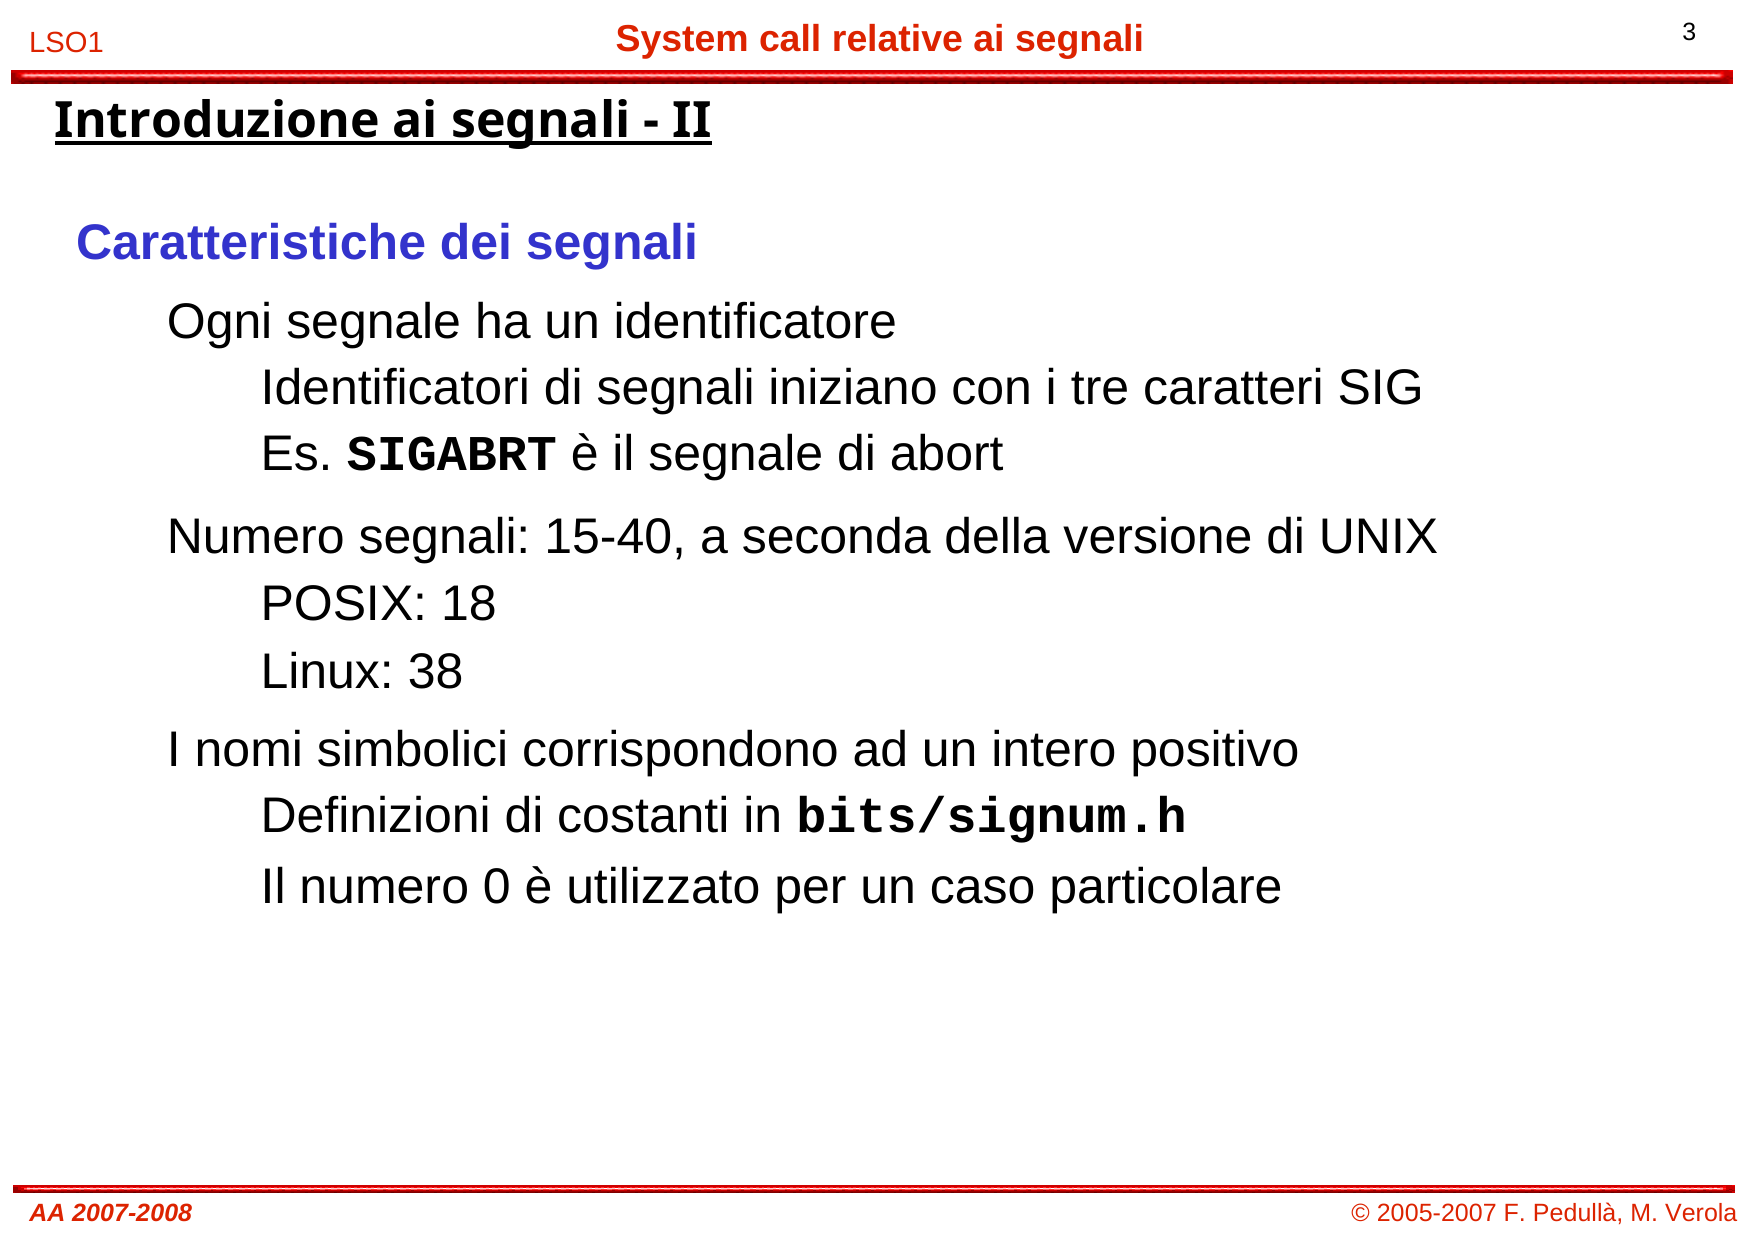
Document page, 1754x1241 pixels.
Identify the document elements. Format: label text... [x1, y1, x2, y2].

picture [11, 70, 1733, 84]
picture [13, 1185, 58, 1193]
title Introduzione ai segnali - II [40, 72, 1714, 168]
picture [1696, 1185, 1735, 1193]
list Caratteristiche dei segnali Ogni segnale ha un identificatore Identificatori di segnali iniziano con i tre caratteri SIG Es. SIGABRT è il segnale di abort Numero segnali: 15-40, a seconda della versione di UNIX POSIX: 18 Linux: 38 I nomi simbolici corrispondono ad un intero positivo Definizioni di costanti in bits/signum.h Il numero 0 è utilizzato per un caso particolare [58, 206, 1696, 1224]
